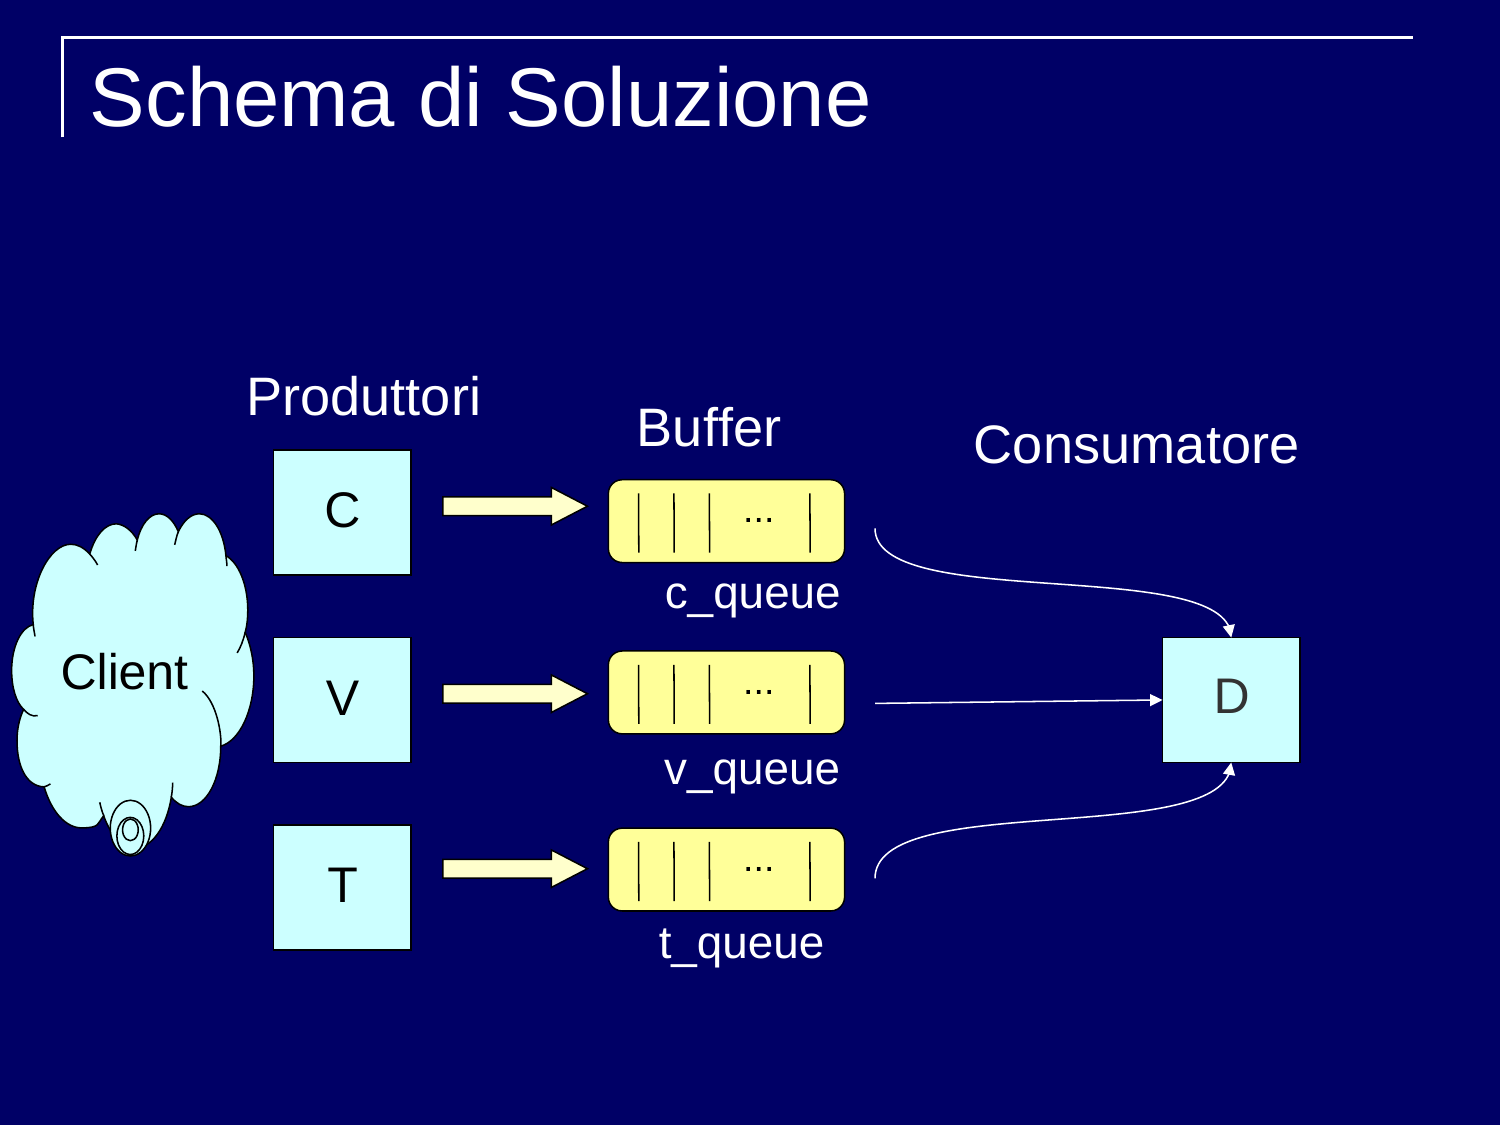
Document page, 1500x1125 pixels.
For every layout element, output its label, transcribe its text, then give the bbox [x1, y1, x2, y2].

text_box Buffer [526, 394, 892, 466]
text_box C [273, 449, 412, 575]
text_box [442, 849, 588, 888]
text_box [1162, 637, 1300, 763]
text_box ... [714, 838, 804, 896]
text_box v_queue [649, 738, 886, 802]
text_box D [1198, 667, 1264, 739]
text_box c_queue [649, 562, 916, 626]
text_box [608, 828, 845, 911]
text_box t_queue [643, 912, 880, 976]
text_box Client [11, 513, 254, 857]
text_box [442, 674, 588, 713]
text_box ... [714, 661, 804, 719]
text_box T [273, 824, 412, 950]
text_box [442, 487, 588, 526]
text_box [608, 650, 845, 734]
text_box Consumatore [958, 410, 1315, 483]
title Schema di Soluzione [74, 37, 1423, 164]
text_box [608, 479, 845, 563]
text_box Produttori [231, 362, 597, 435]
text_box V [273, 637, 412, 763]
text_box ... [714, 490, 804, 547]
